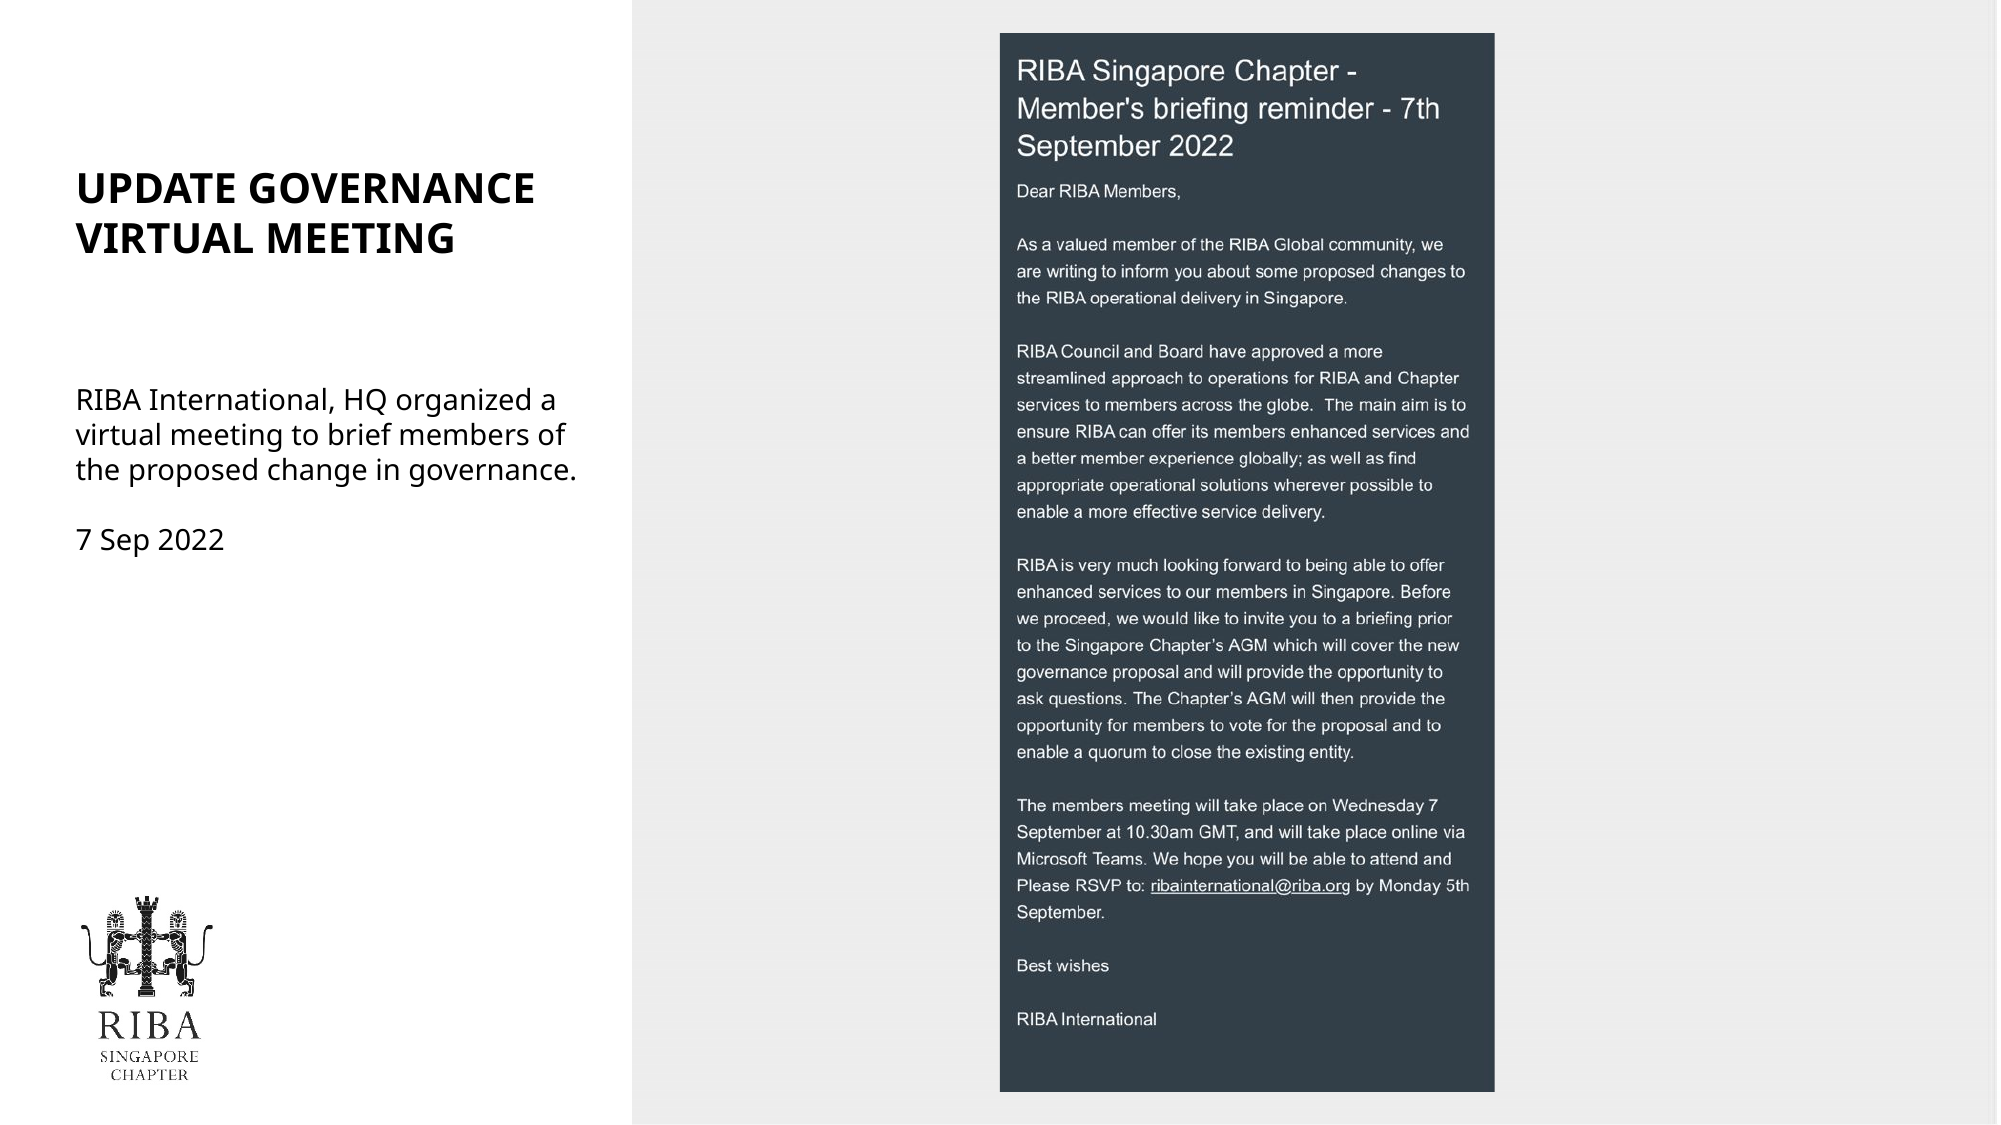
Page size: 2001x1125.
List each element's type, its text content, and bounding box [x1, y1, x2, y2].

text_box Update governance virtual meeting RIBA International, HQ organized a virtual meeting to brief members of the proposed change in governance. 7 Sep 2022 [60, 154, 615, 675]
picture [632, 0, 2000, 1125]
picture [59, 868, 235, 1104]
